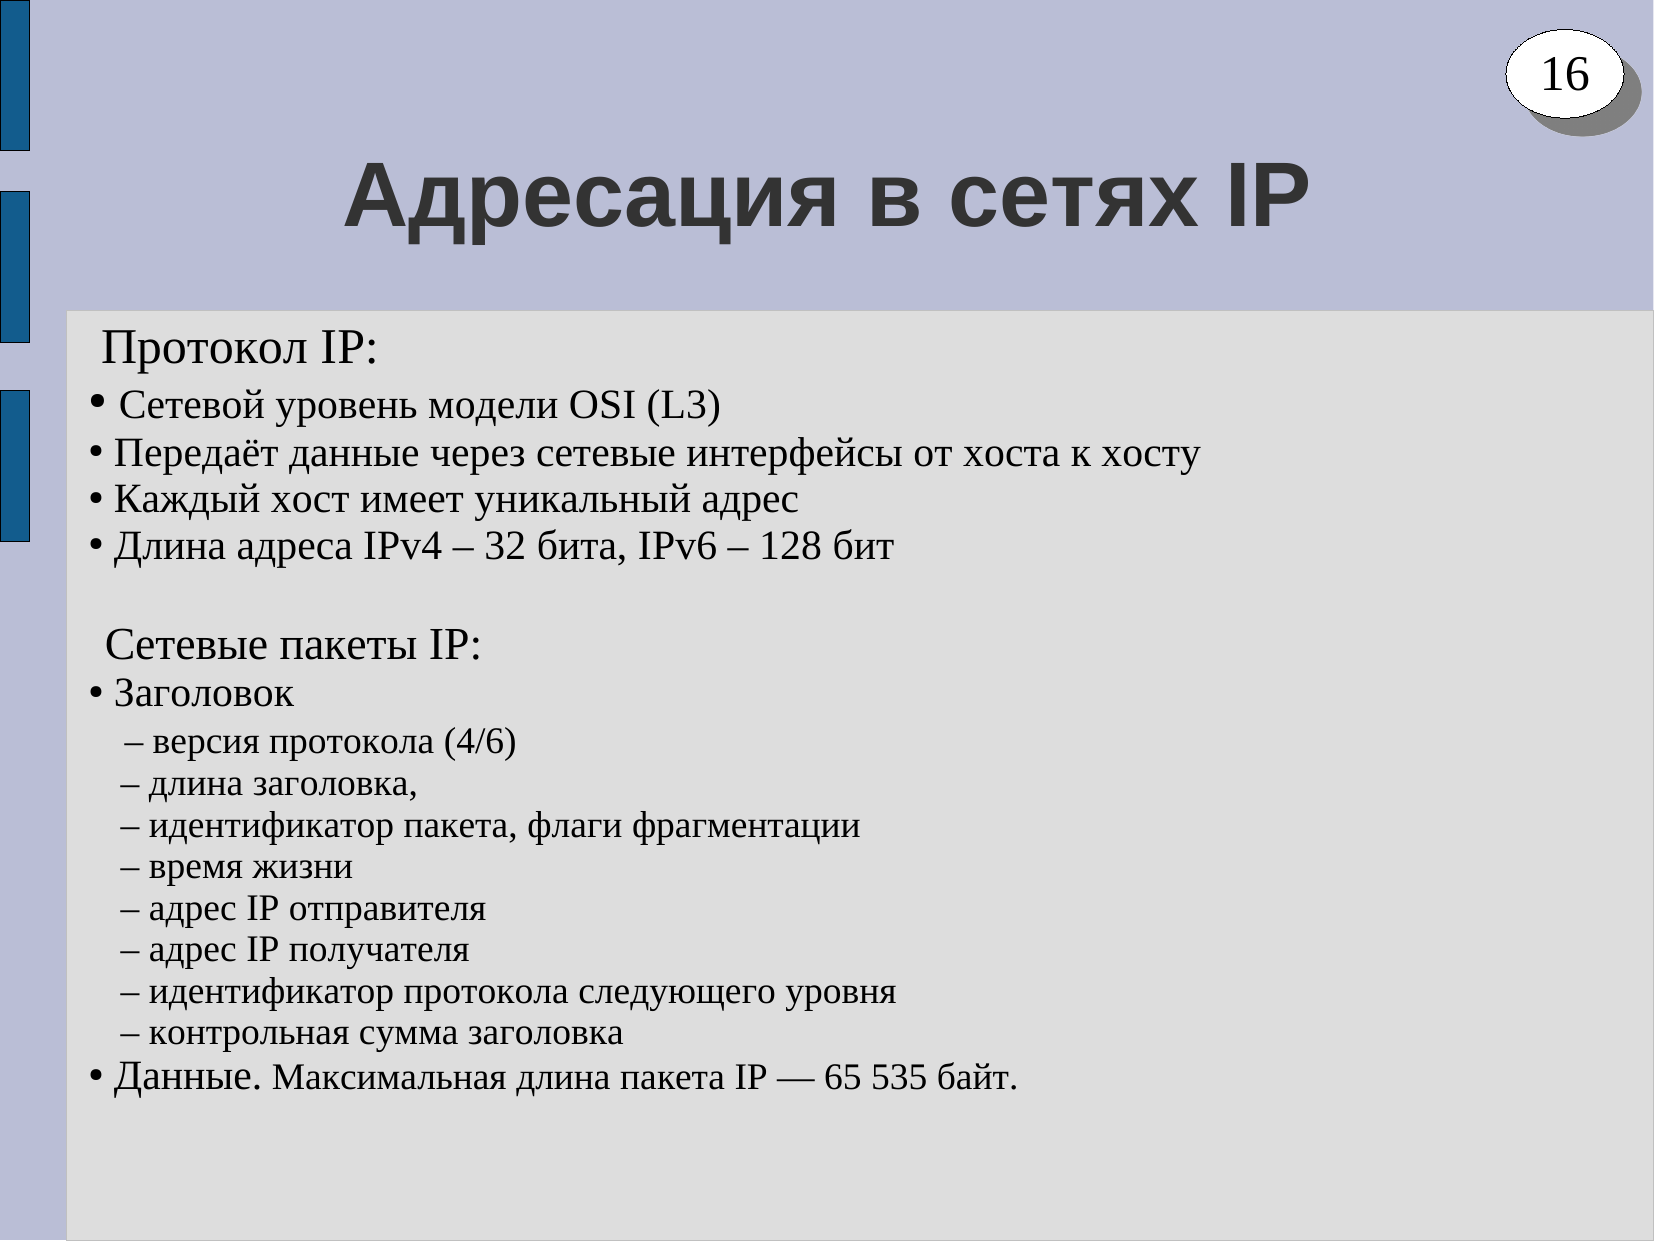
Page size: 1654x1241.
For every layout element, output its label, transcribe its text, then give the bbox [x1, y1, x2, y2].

text_box 16 [1505, 29, 1625, 119]
title Адресация в сетях IP [121, 91, 1534, 299]
text_box Протокол IP: Сетевой уровень модели OSI (L3) Передаёт данные через сетевые интерфейсы от хоста к хосту Каждый хост имеет уникальный адрес Длина адреса IPv4 – 32 бита, IPv6 – 128 бит Сетевые пакеты IP: Заголовок – версия протокола (4/6) – длина заголовка, – идентификатор пакета, флаги фрагментации – время жизни – адрес IP отправителя – адрес IP получателя – идентификатор протокола следующего уровня – контрольная сумма заголовка Данные. Максимальная длина пакета IP — 65 535 байт. [88, 318, 1625, 1241]
